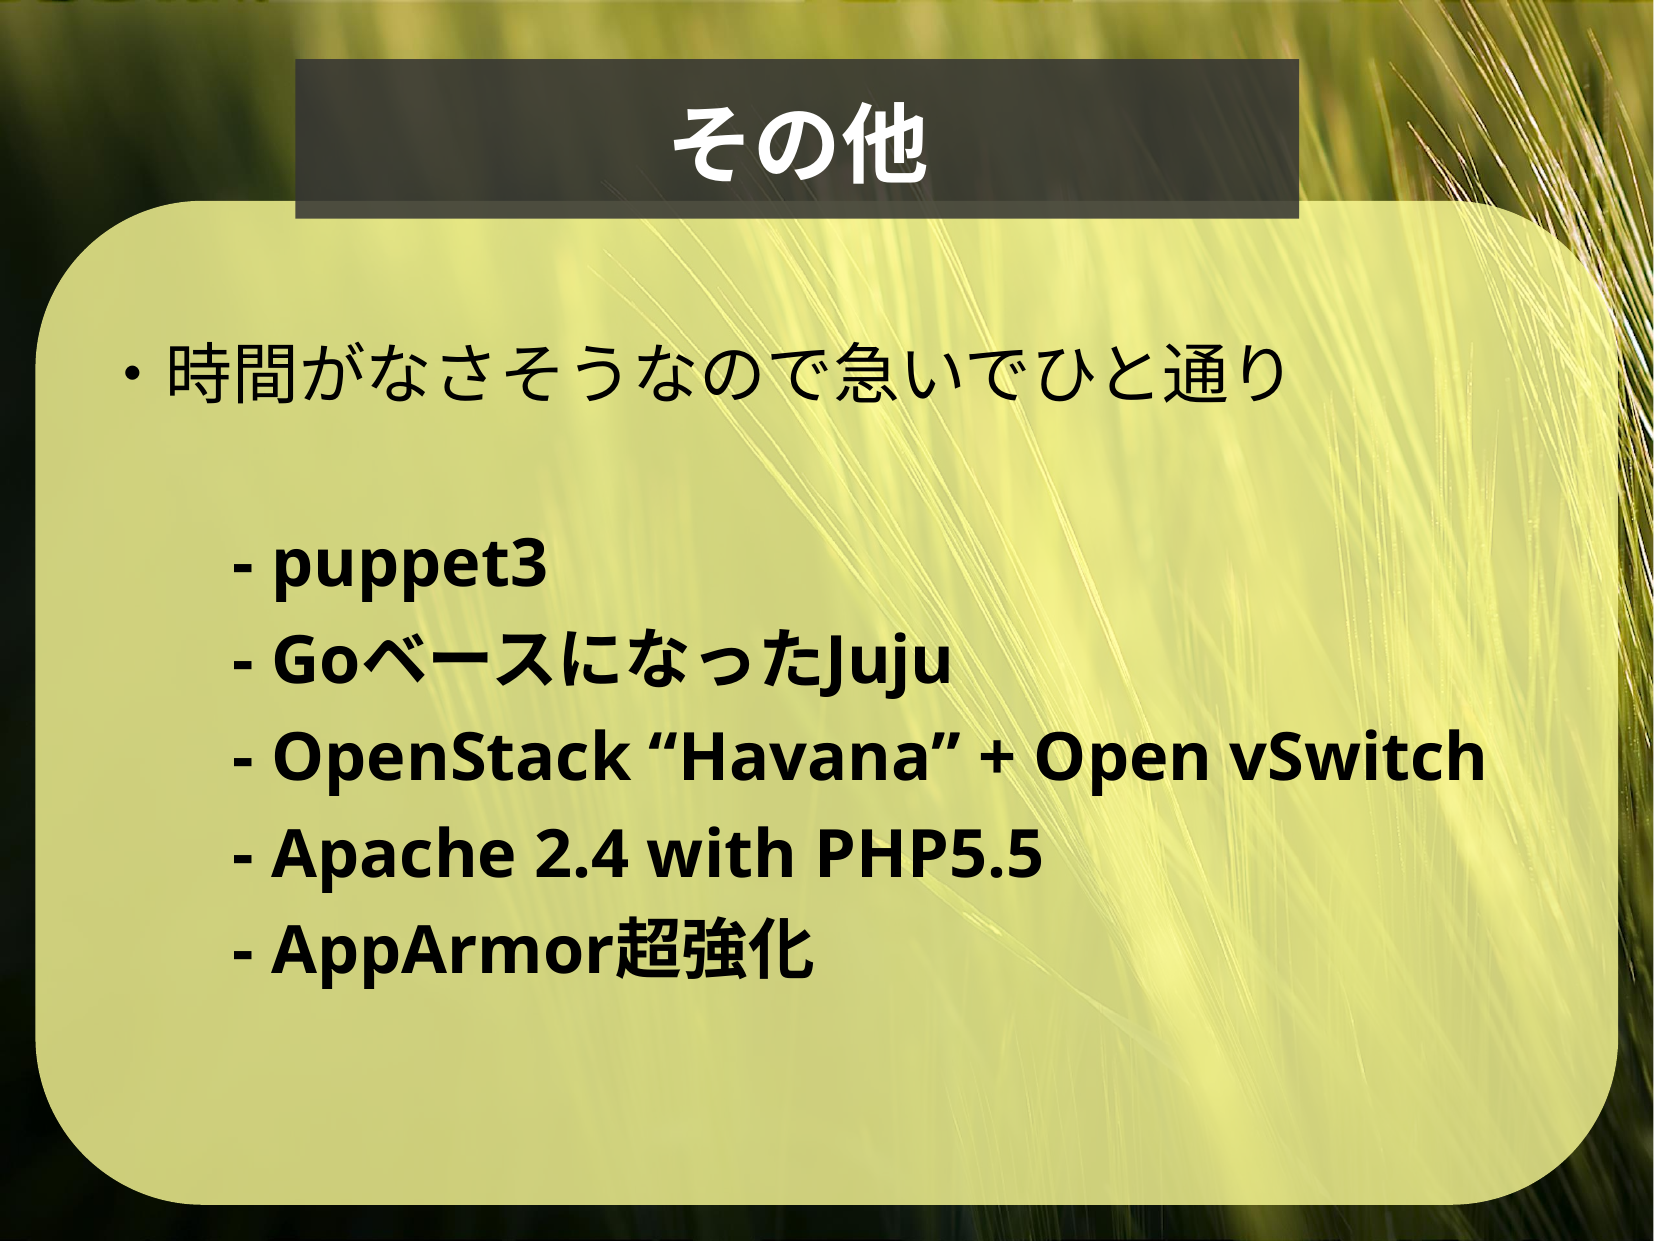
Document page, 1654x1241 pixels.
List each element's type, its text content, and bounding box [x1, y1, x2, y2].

text_box ・時間がなさそうなので急いでひと通り - puppet3 - GoベースになったJuju - OpenStack “Havana” + Open vSwitch - Apache 2.4 with PHP5.5 - AppArmor超強化 [35, 200, 1619, 1205]
picture [0, 0, 1654, 1241]
text_box その他 [295, 59, 1300, 219]
